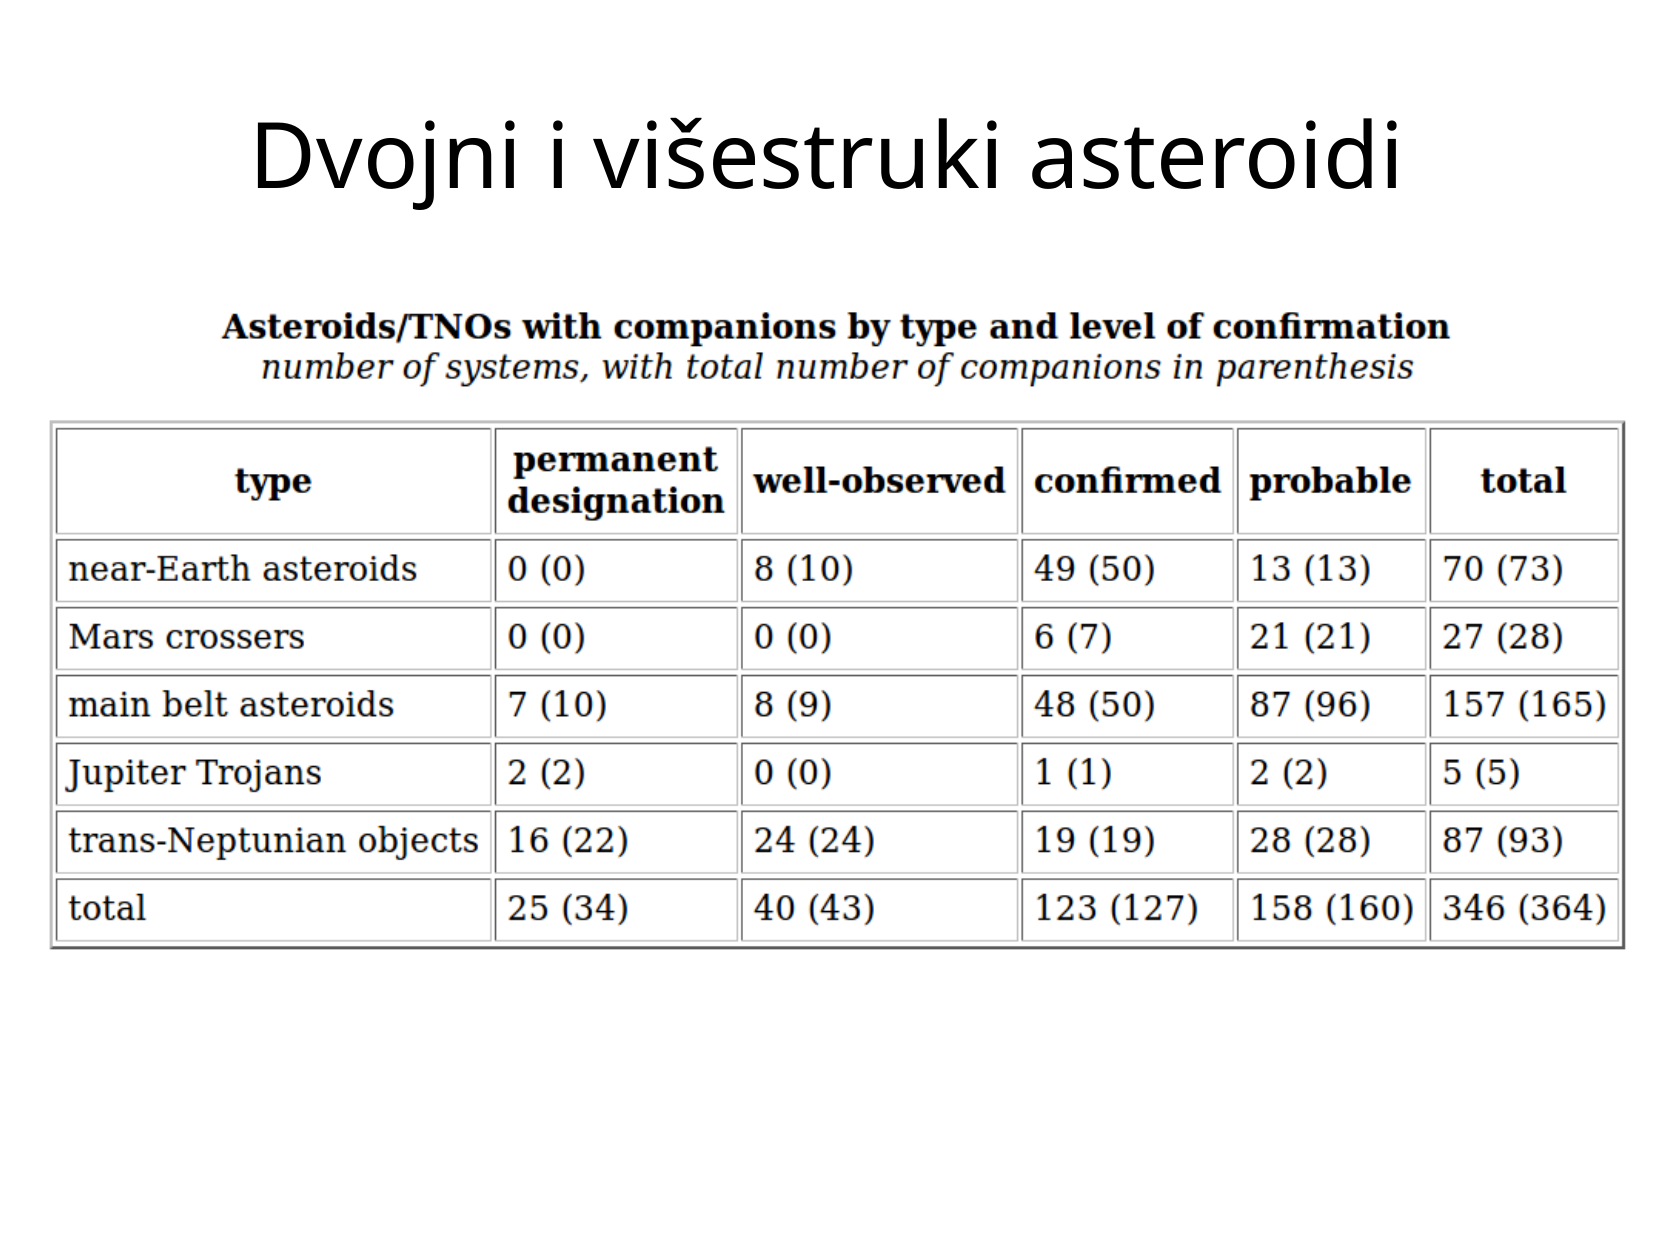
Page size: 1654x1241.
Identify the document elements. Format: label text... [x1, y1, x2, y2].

title Dvojni i višestruki asteroidi [82, 49, 1571, 257]
picture [13, 291, 1654, 965]
